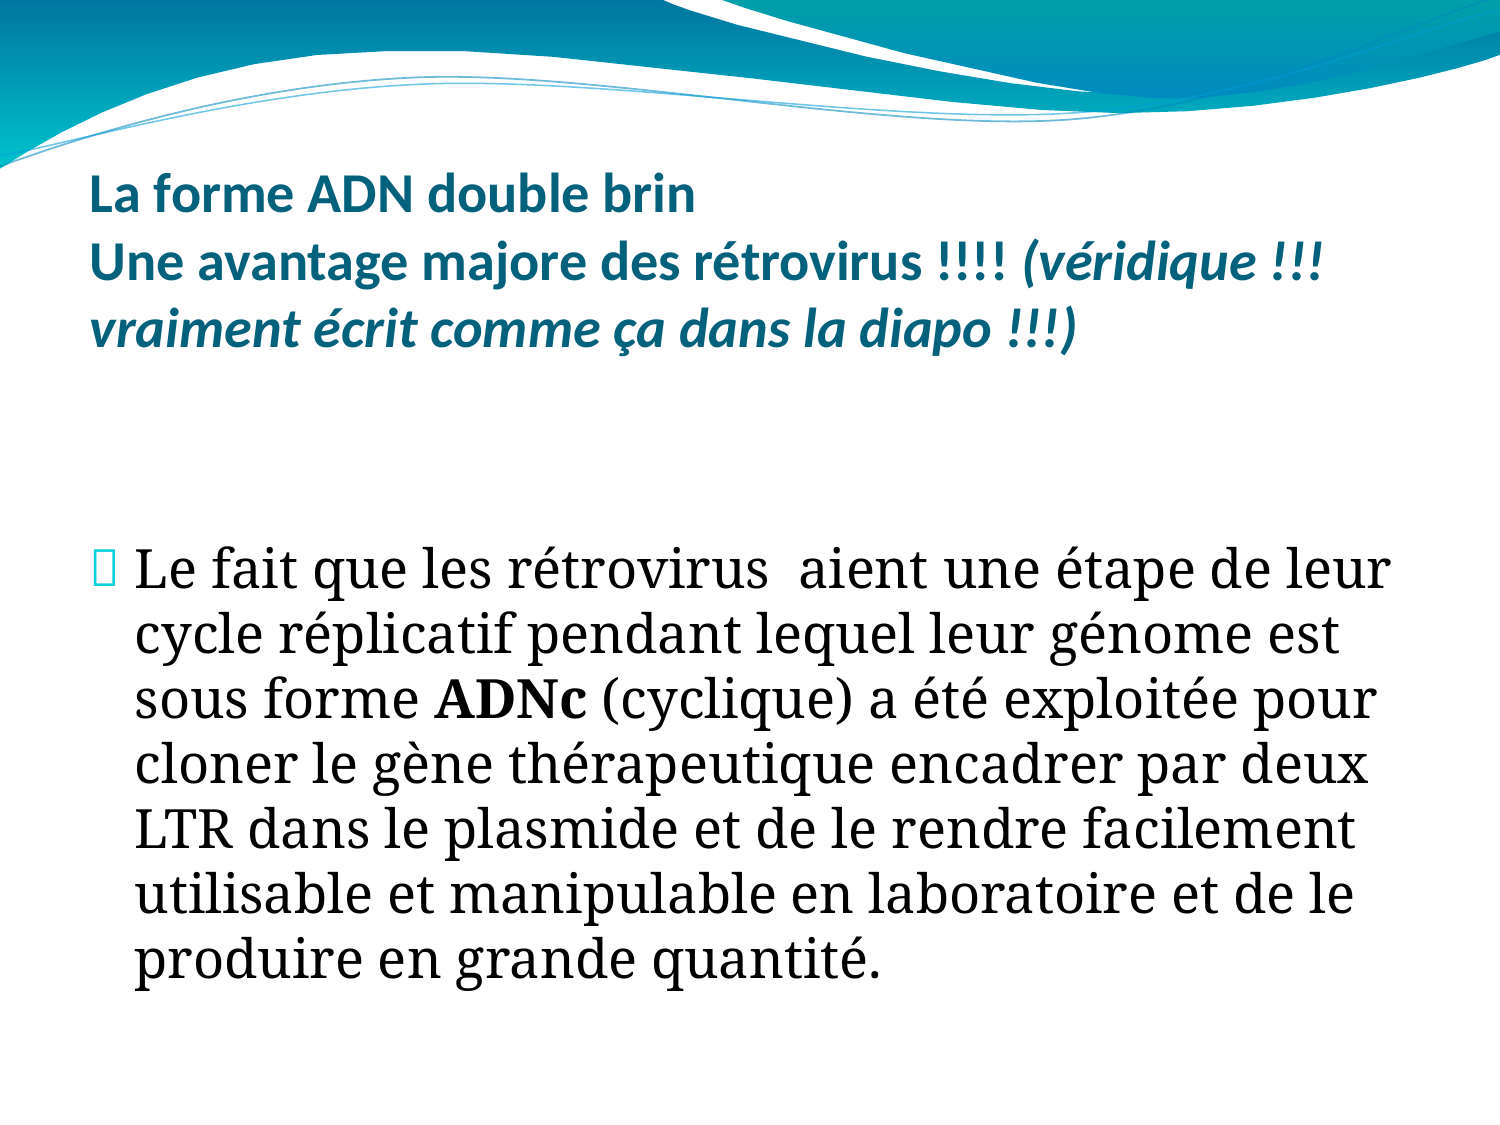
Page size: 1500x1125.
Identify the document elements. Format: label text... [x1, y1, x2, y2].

title La forme ADN double brin Une avantage majore des rétrovirus !!!! (véridique !!! vraiment écrit comme ça dans la diapo !!!) [75, 149, 1425, 480]
list Le fait que les rétrovirus aient une étape de leur cycle réplicatif pendant lequel leur génome est sous forme ADNc (cyclique) a été exploitée pour cloner le gène thérapeutique encadrer par deux LTR dans le plasmide et de le rendre facilement utilisable et manipulable en laboratoire et de le produire en grande quantité. [75, 527, 1425, 1125]
